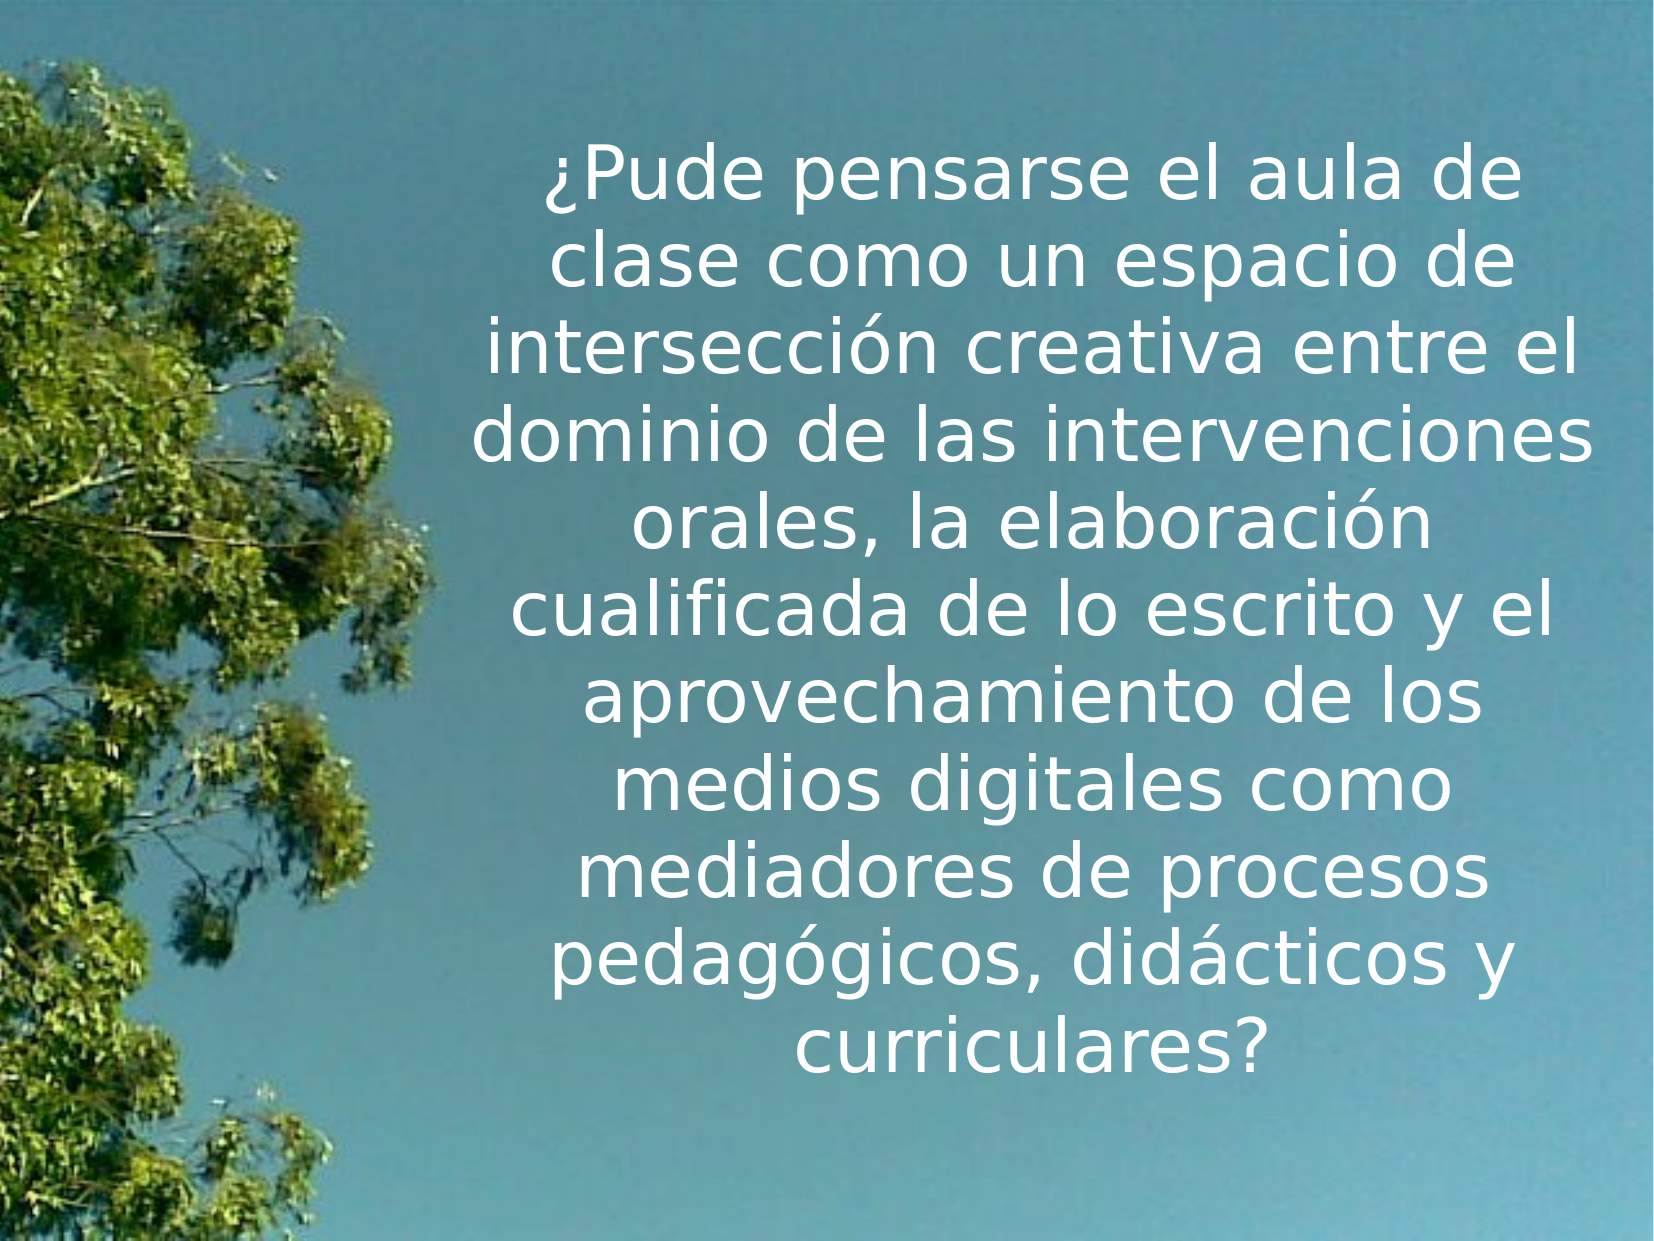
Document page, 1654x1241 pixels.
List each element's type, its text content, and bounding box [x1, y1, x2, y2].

subtitle ¿Pude pensarse el aula de clase como un espacio de intersección creativa entre el dominio de las intervenciones orales, la elaboración cualificada de lo escrito y el aprovechamiento de los medios digitales como mediadores de procesos pedagógicos, didácticos y curriculares? [442, 103, 1625, 1117]
picture [0, 0, 1654, 1241]
